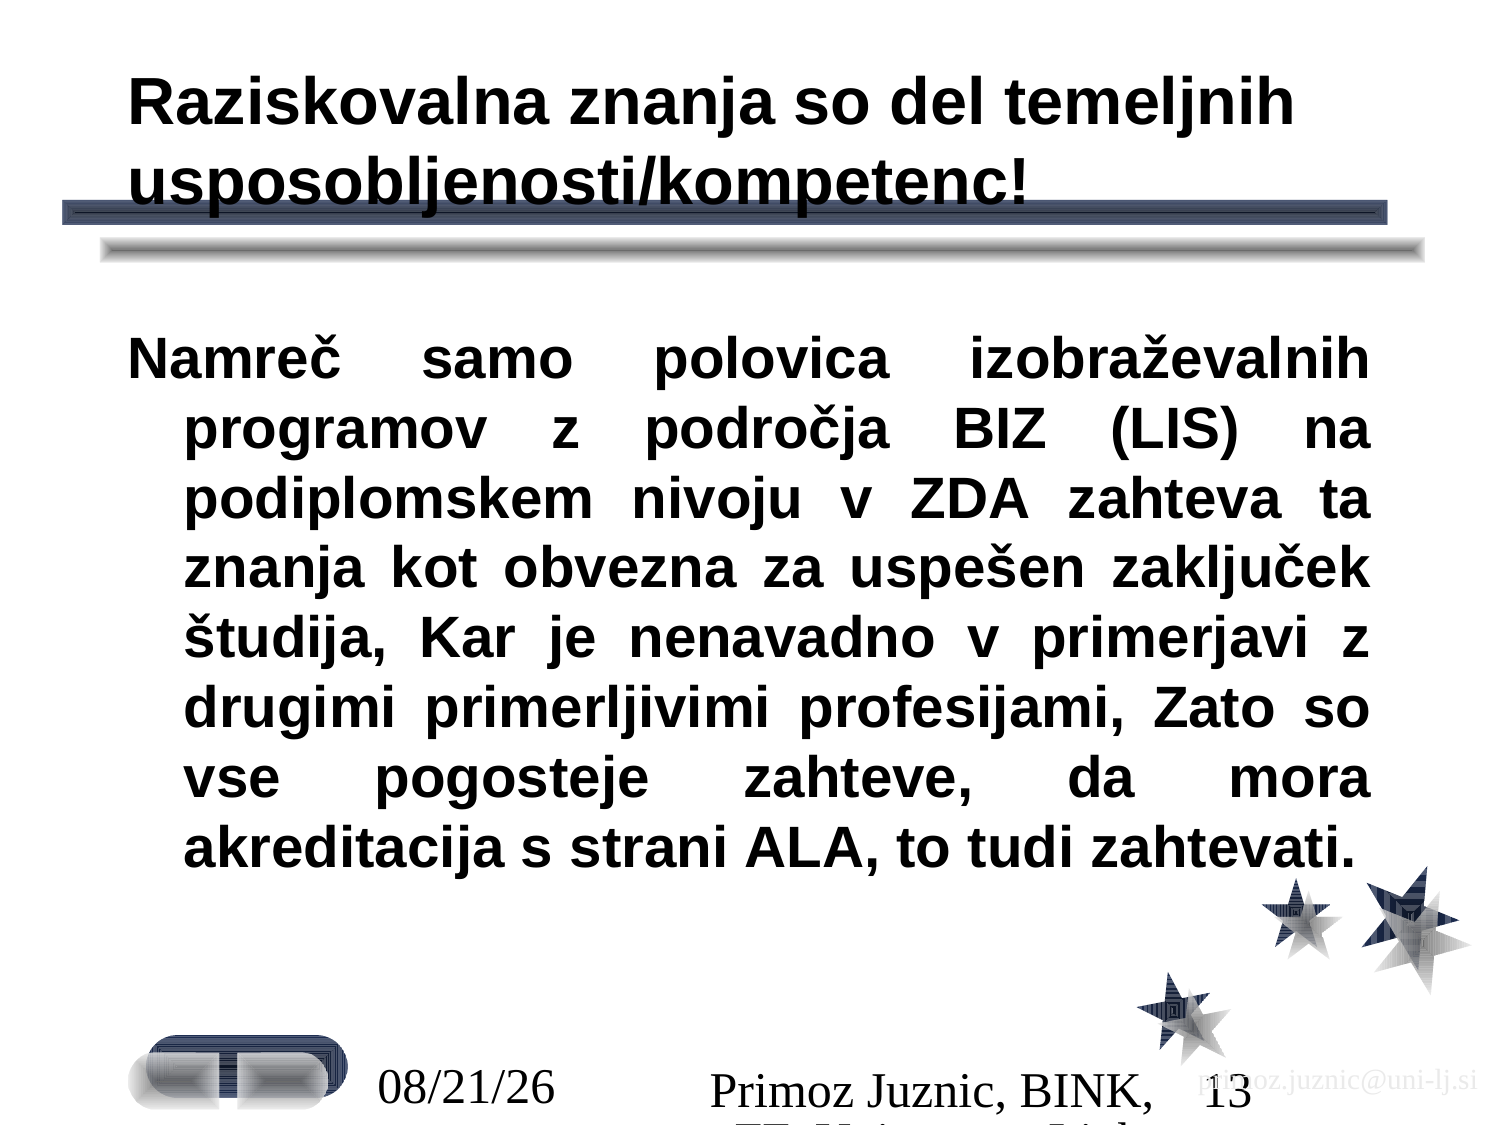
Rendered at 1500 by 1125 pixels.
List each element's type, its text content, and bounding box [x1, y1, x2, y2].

list Namreč samo polovica izobraževalnih programov z področja BIZ (LIS) na podiplomskem nivoju v ZDA zahteva ta znanja kot obvezna za uspešen zaključek študija, Kar je nenavadno v primerjavi z drugimi primerljivimi profesijami, Zato so vse pogosteje zahteve, da mora akreditacija s strani ALA, to tudi zahtevati. [112, 312, 1388, 988]
title Raziskovalna znanja so del temeljnih usposobljenosti/kompetenc! [112, 37, 1388, 225]
